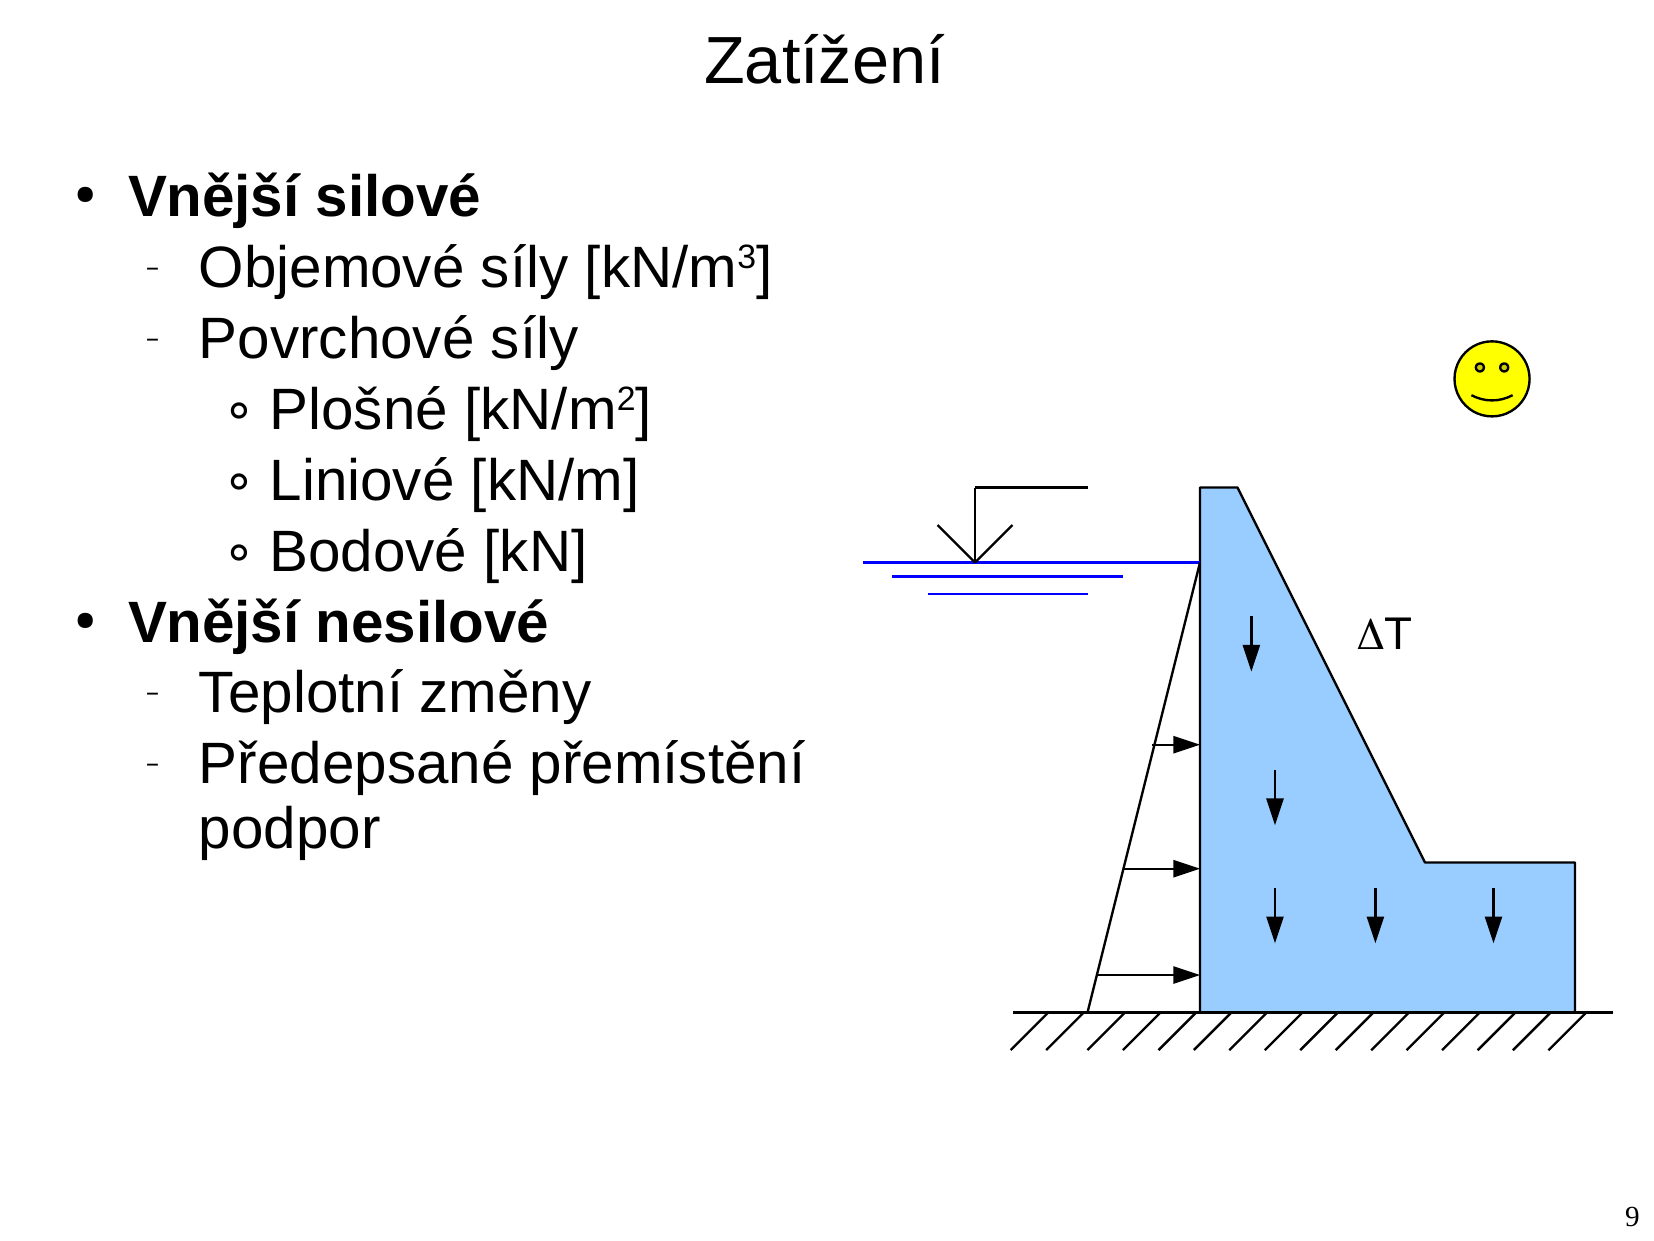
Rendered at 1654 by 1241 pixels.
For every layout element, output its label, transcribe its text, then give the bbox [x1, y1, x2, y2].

text_box DT [1341, 600, 1428, 676]
title Zatížení [37, 8, 1613, 113]
text_box [1200, 487, 1576, 1011]
list Vnější silové Objemové síly [kN/m3] Povrchové síly Plošné [kN/m2] Liniové [kN/m] Bodové [kN] Vnější nesilové Teplotní změny Předepsané přemístění podpor [57, 163, 901, 1238]
text_box [1454, 341, 1530, 417]
